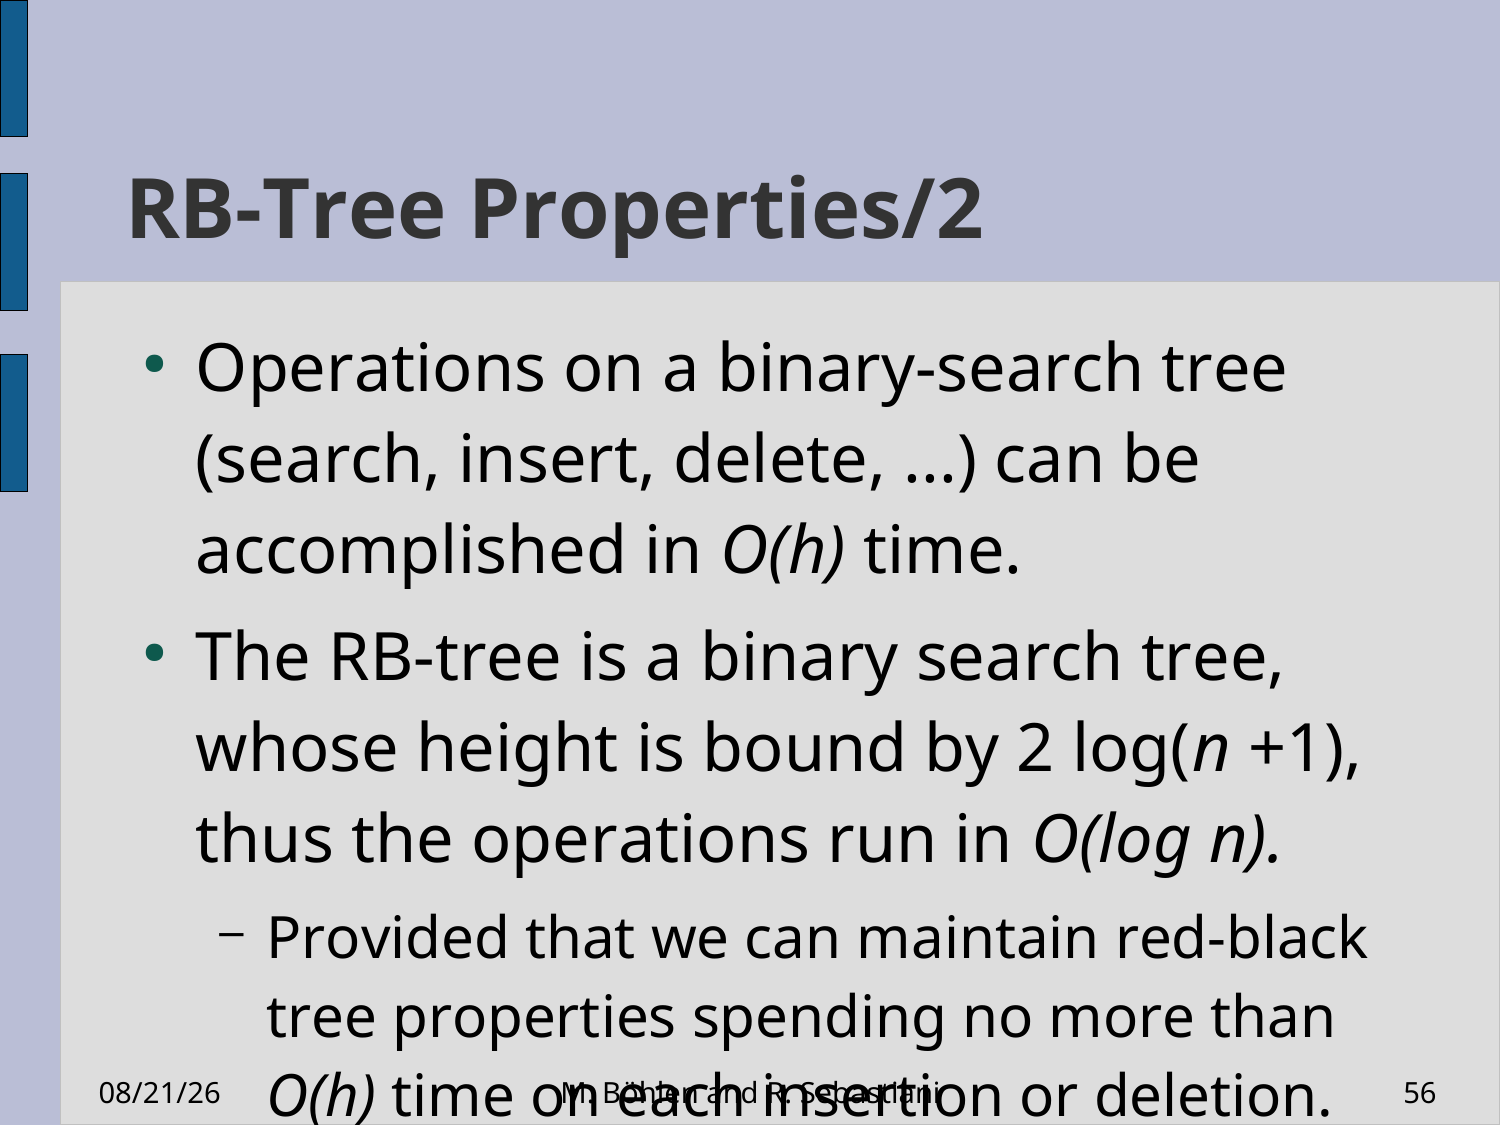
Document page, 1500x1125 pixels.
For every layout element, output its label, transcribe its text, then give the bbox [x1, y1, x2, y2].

title RB-Tree Properties/2 [110, 67, 1392, 271]
list Operations on a binary-search tree (search, insert, delete, ...) can be accomplished in O(h) time. The RB-tree is a binary search tree, whose height is bound by 2 log(n +1), thus the operations run in O(log n). Provided that we can maintain red-black tree properties spending no more than O(h) time on each insertion or deletion. [110, 312, 1392, 1057]
